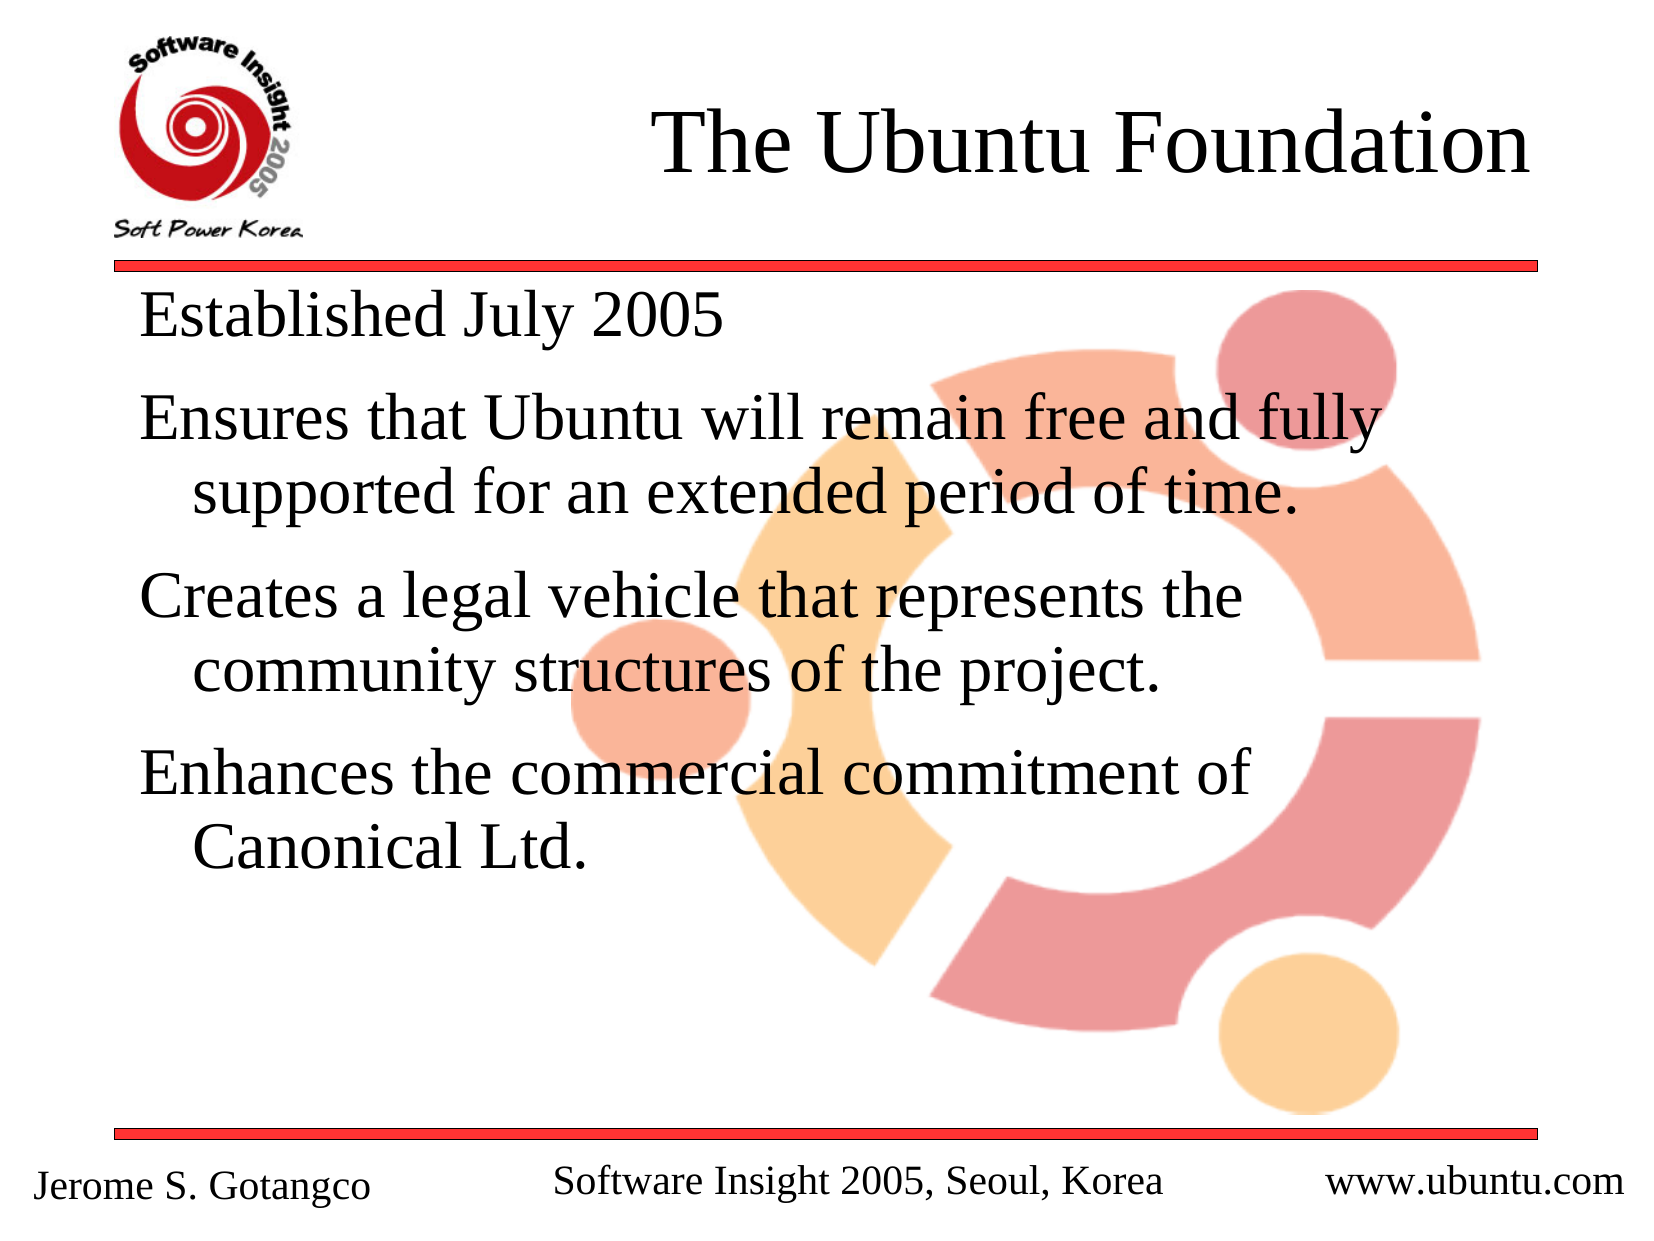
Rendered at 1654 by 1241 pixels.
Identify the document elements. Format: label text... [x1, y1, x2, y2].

title The Ubuntu Foundation [334, 37, 1534, 246]
picture [114, 36, 303, 238]
list Established July 2005 Ensures that Ubuntu will remain free and fully supported for an extended period of time. Creates a legal vehicle that represents the community structures of the project. Enhances the commercial commitment of Canonical Ltd. [121, 276, 1534, 1127]
